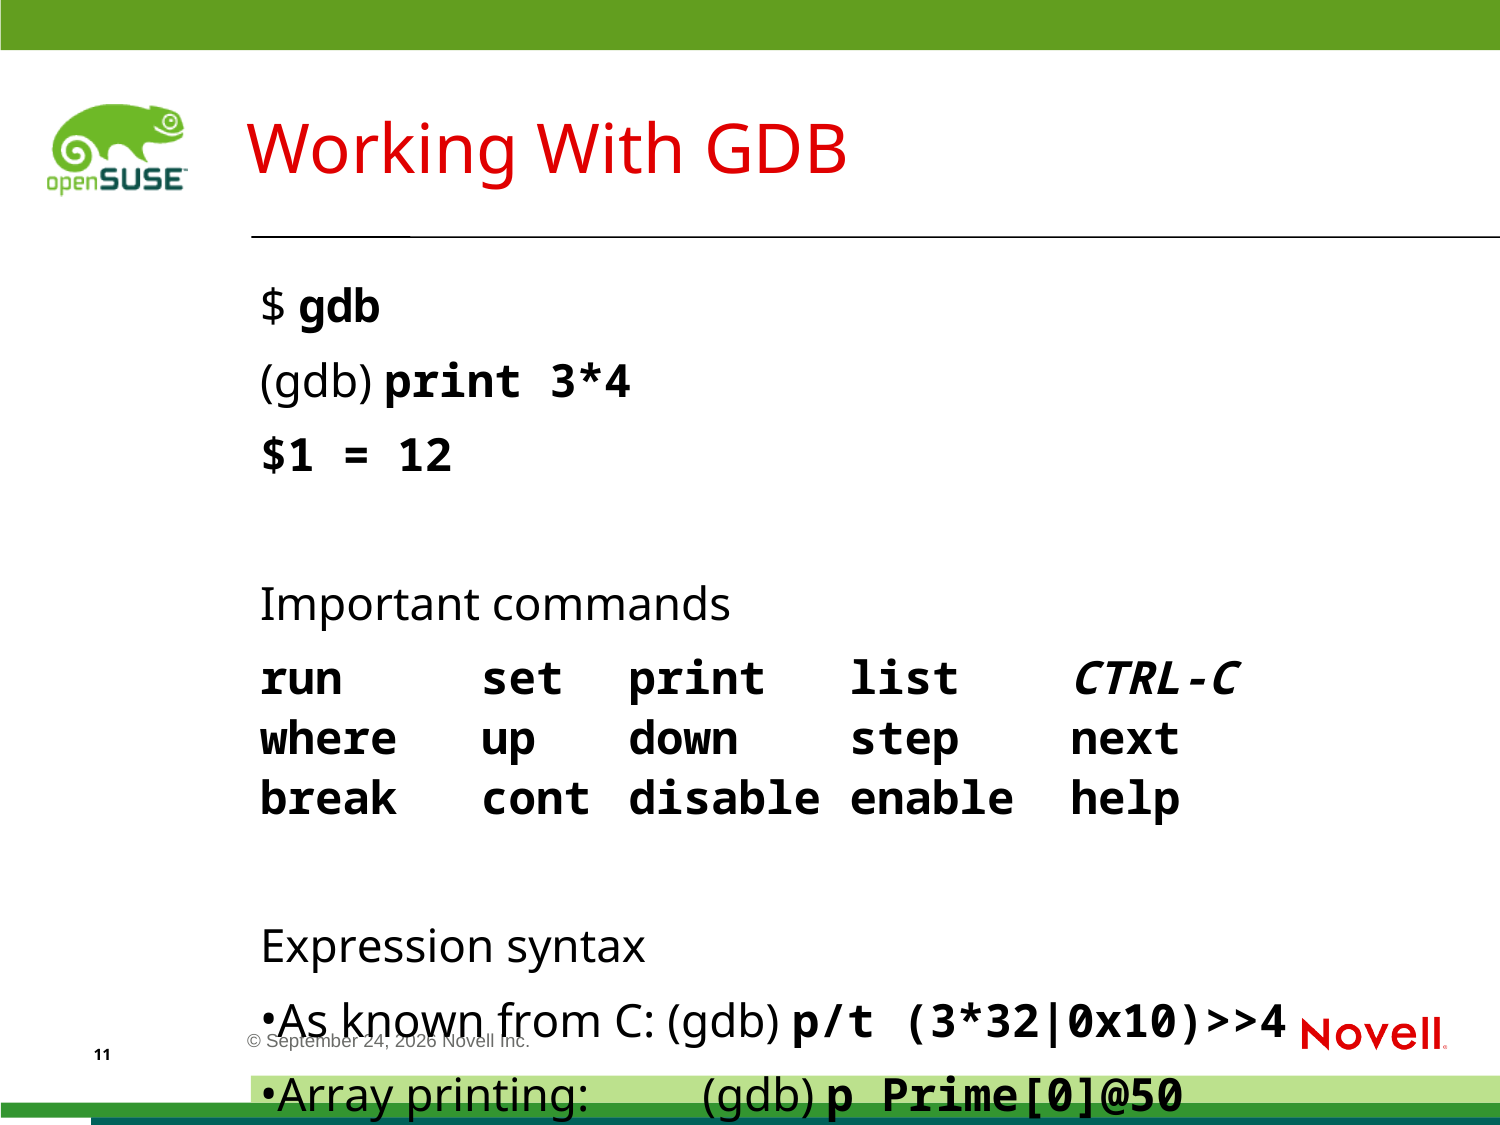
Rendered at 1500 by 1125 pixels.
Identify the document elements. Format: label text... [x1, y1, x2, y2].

picture [47, 104, 188, 197]
picture [1295, 1011, 1453, 1056]
list $ gdb (gdb) print 3*4 $1 = 12 Important commands run set print list CTRL-C where up down step next break cont disable enable help Expression syntax As known from C: (gdb) p/t (3*32|0x10)>>4 Array printing: (gdb) p Prime[0]@50 [245, 267, 1439, 1045]
title Working With GDB [246, 60, 1409, 239]
